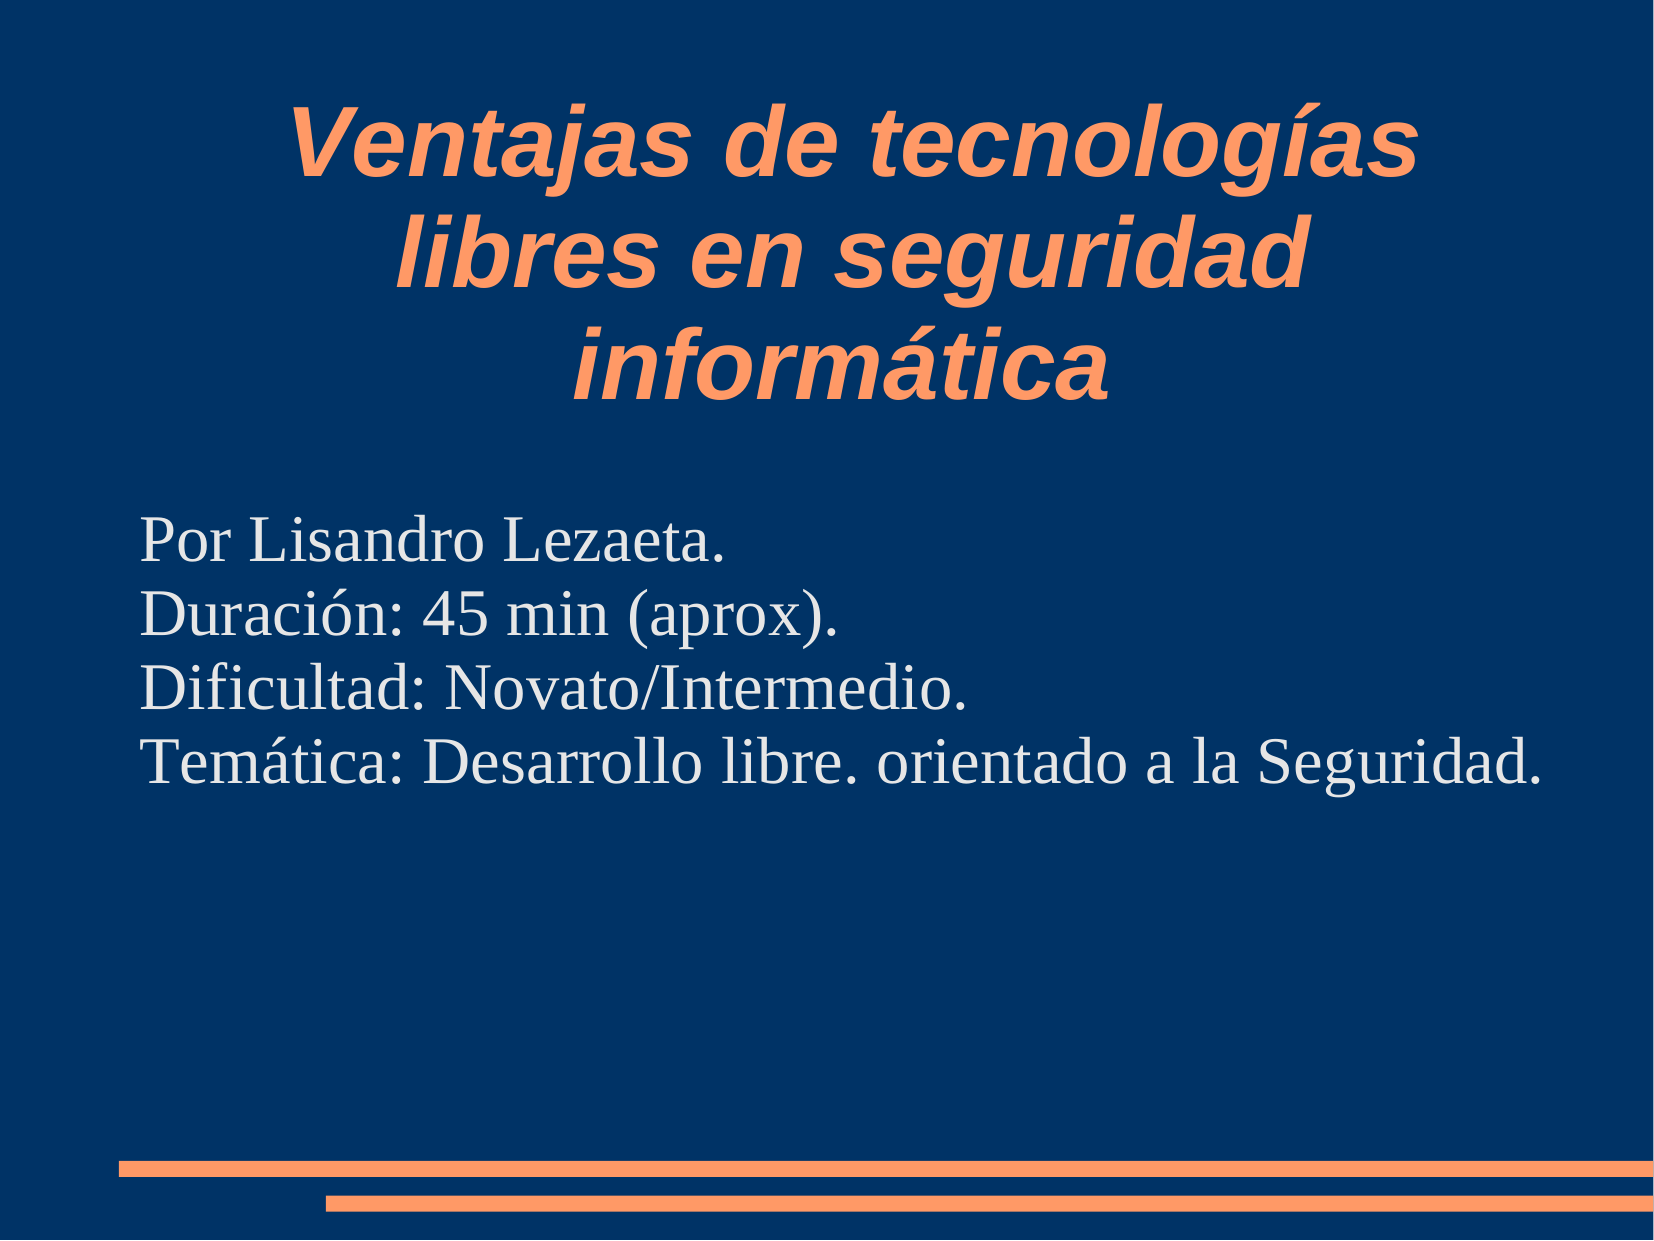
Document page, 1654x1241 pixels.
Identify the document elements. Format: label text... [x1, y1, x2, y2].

title Ventajas de tecnologías libres en seguridad informática [147, 63, 1560, 443]
list Por Lisandro Lezaeta. Duración: 45 min (aprox). Dificultad: Novato/Intermedio. Temática: Desarrollo libre. orientado a la Seguridad. [121, 501, 1561, 1133]
